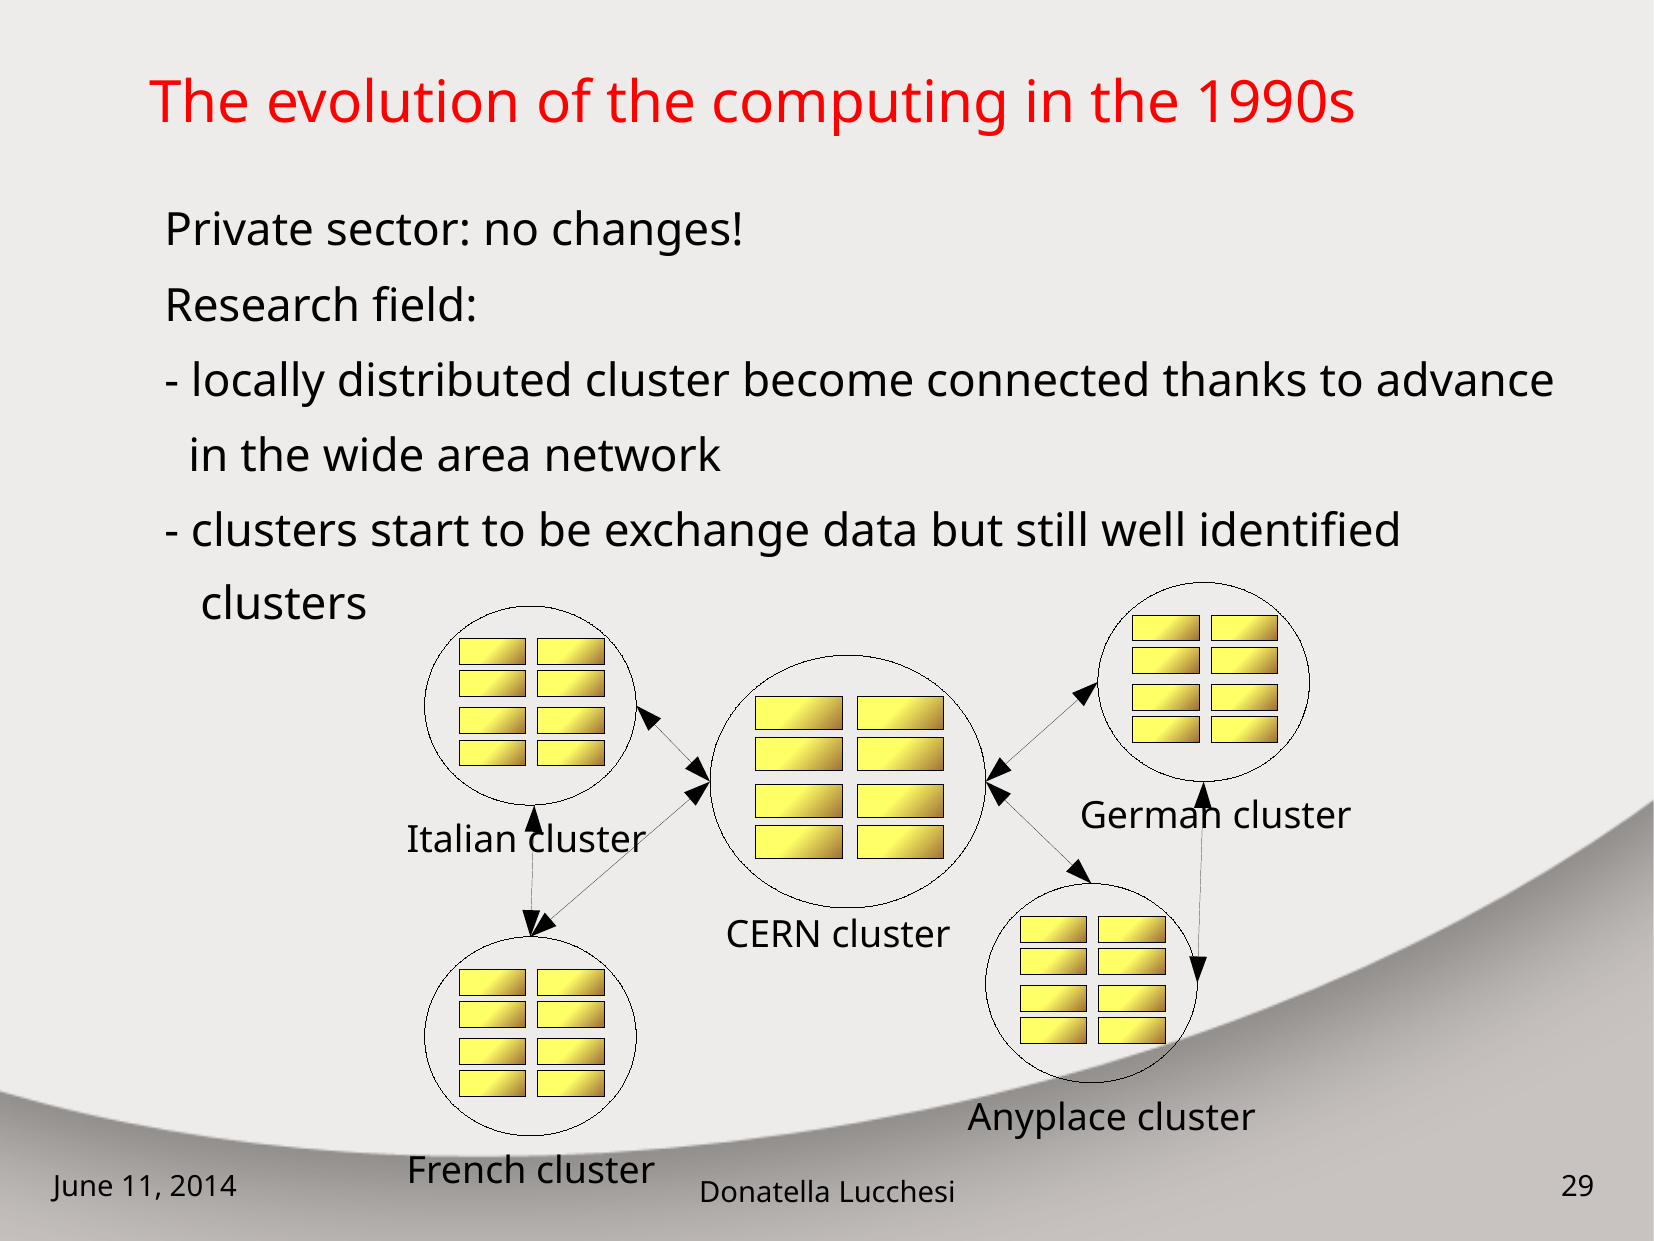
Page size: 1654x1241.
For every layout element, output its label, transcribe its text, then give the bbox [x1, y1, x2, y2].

text_box [537, 670, 605, 697]
text_box [1211, 684, 1278, 711]
text_box German cluster [1065, 781, 1203, 853]
text_box [1132, 684, 1200, 711]
text_box The evolution of the computing in the 1990s [134, 53, 1415, 150]
text_box [459, 740, 526, 766]
text_box [459, 1001, 526, 1028]
text_box [755, 737, 843, 771]
text_box French cluster [391, 1135, 688, 1208]
text_box [1020, 985, 1087, 1012]
text_box [537, 969, 605, 996]
text_box [1098, 916, 1166, 943]
text_box [1211, 615, 1278, 641]
text_box [755, 696, 843, 730]
text_box [755, 784, 843, 818]
text_box [537, 638, 605, 665]
text_box [459, 1038, 526, 1065]
text_box German cluster [1202, 781, 1375, 853]
text_box [1132, 716, 1200, 743]
text_box [459, 638, 526, 665]
text_box [857, 784, 944, 818]
text_box [1132, 615, 1200, 641]
text_box Italian cluster [601, 812, 677, 877]
text_box CERN cluster [710, 899, 990, 971]
text_box [537, 1038, 605, 1065]
text_box [459, 969, 526, 996]
text_box [537, 1001, 605, 1028]
text_box [857, 696, 944, 730]
text_box [1098, 985, 1166, 1012]
text_box [1132, 647, 1200, 674]
text_box [857, 825, 944, 859]
text_box [537, 707, 605, 734]
text_box [1020, 916, 1087, 943]
text_box Italian cluster [533, 805, 677, 877]
text_box [459, 1070, 526, 1097]
text_box [1098, 948, 1166, 975]
text_box [755, 825, 843, 859]
text_box [537, 740, 605, 766]
text_box [459, 707, 526, 734]
text_box [1098, 1017, 1166, 1044]
text_box [537, 1070, 605, 1097]
text_box [1020, 948, 1087, 975]
text_box [1211, 647, 1278, 674]
picture [0, 0, 1654, 1241]
text_box [1020, 1017, 1087, 1044]
text_box [1211, 716, 1278, 743]
text_box Private sector: no changes! Research field: - locally distributed cluster become connected thanks to advance in the wide area network - clusters start to be exchange data but still well identified clusters [149, 188, 1595, 646]
text_box [459, 670, 526, 697]
text_box [857, 737, 944, 771]
text_box Italian cluster [391, 805, 533, 877]
text_box Anyplace cluster [952, 1082, 1290, 1154]
